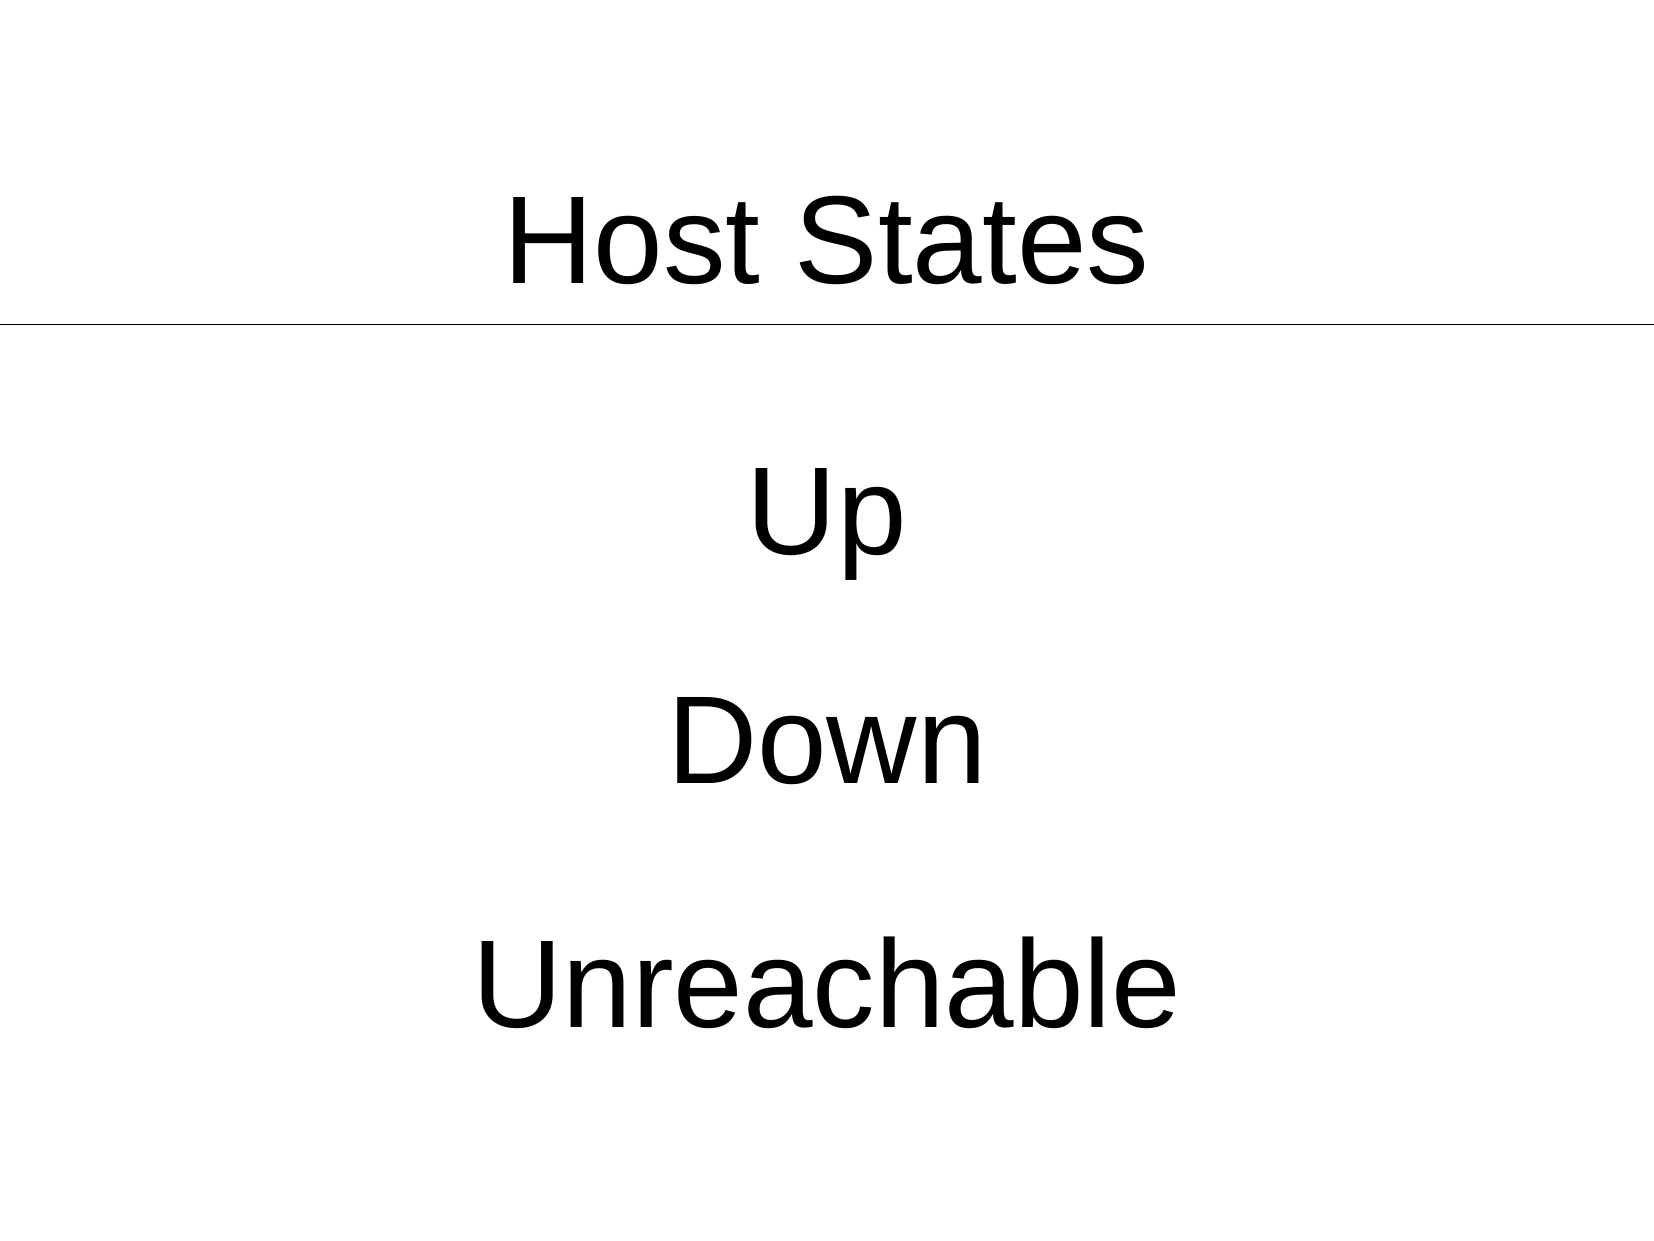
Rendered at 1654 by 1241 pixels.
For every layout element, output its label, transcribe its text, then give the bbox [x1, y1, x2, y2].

text_box Host States [488, 163, 1165, 318]
text_box Down [649, 659, 1005, 821]
text_box Unreachable [454, 903, 1199, 1065]
text_box Up [729, 431, 925, 592]
